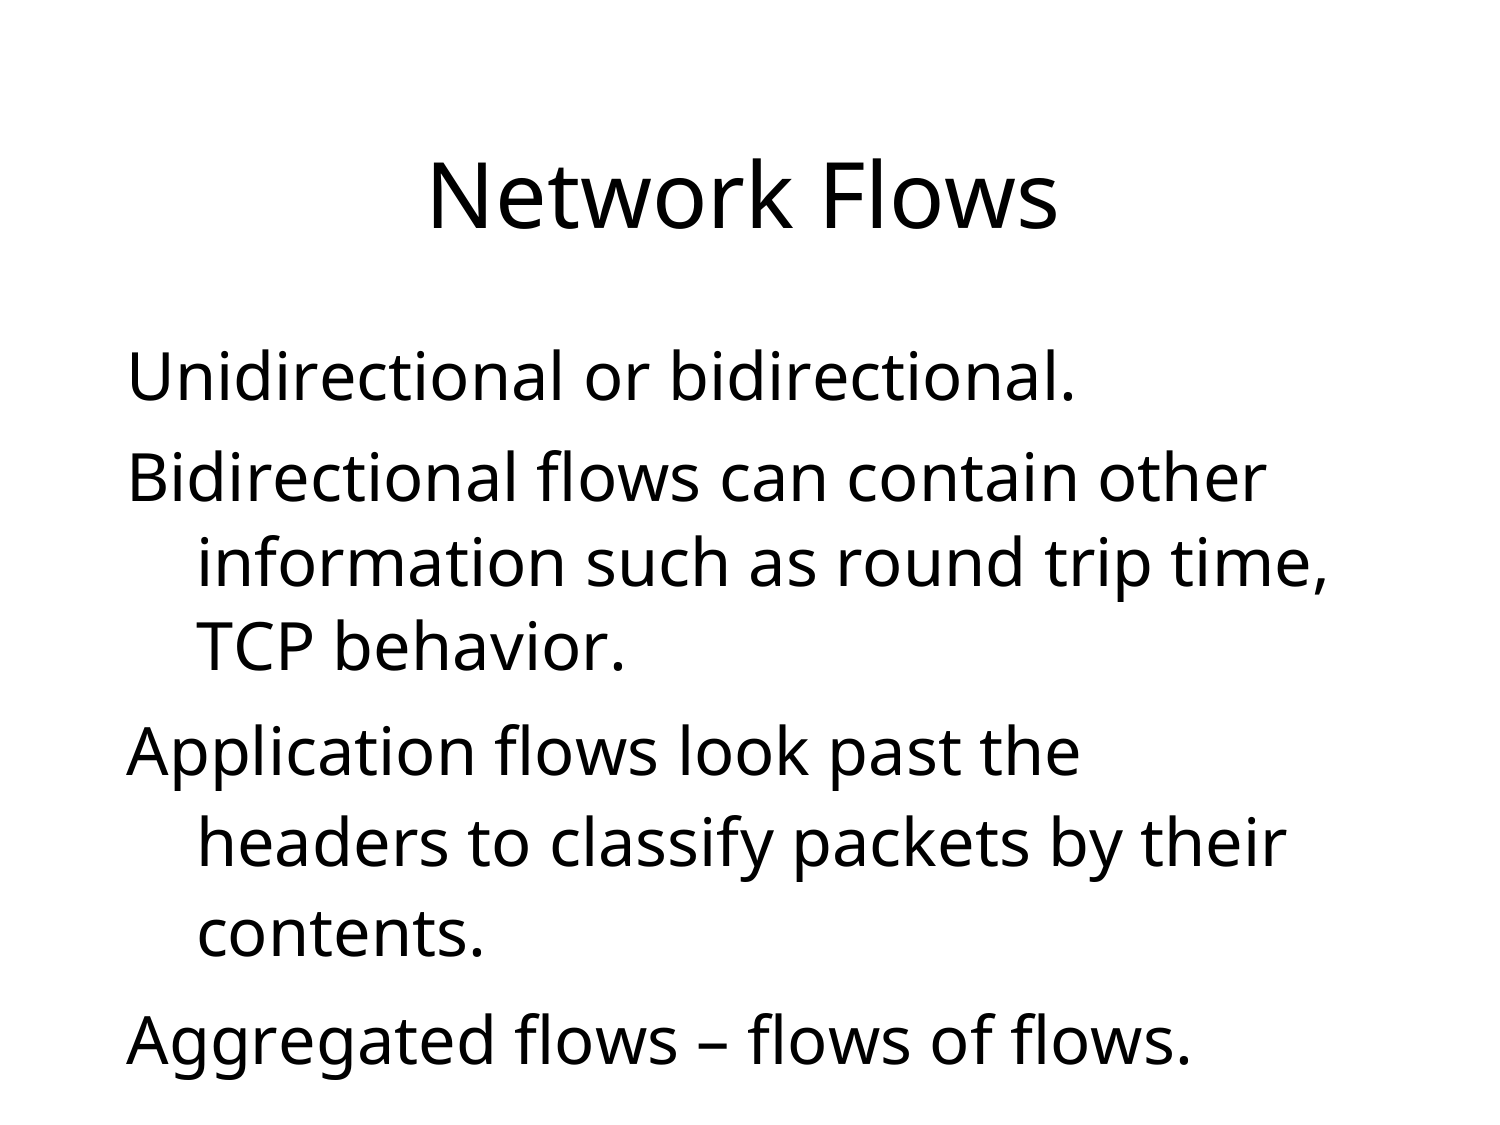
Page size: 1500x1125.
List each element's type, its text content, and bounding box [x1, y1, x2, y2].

list Unidirectional or bidirectional. Bidirectional flows can contain other information such as round trip time, TCP behavior. Application flows look past the headers to classify packets by their contents. Aggregated flows – flows of flows. [112, 324, 1388, 1125]
title Network Flows [112, 62, 1388, 324]
